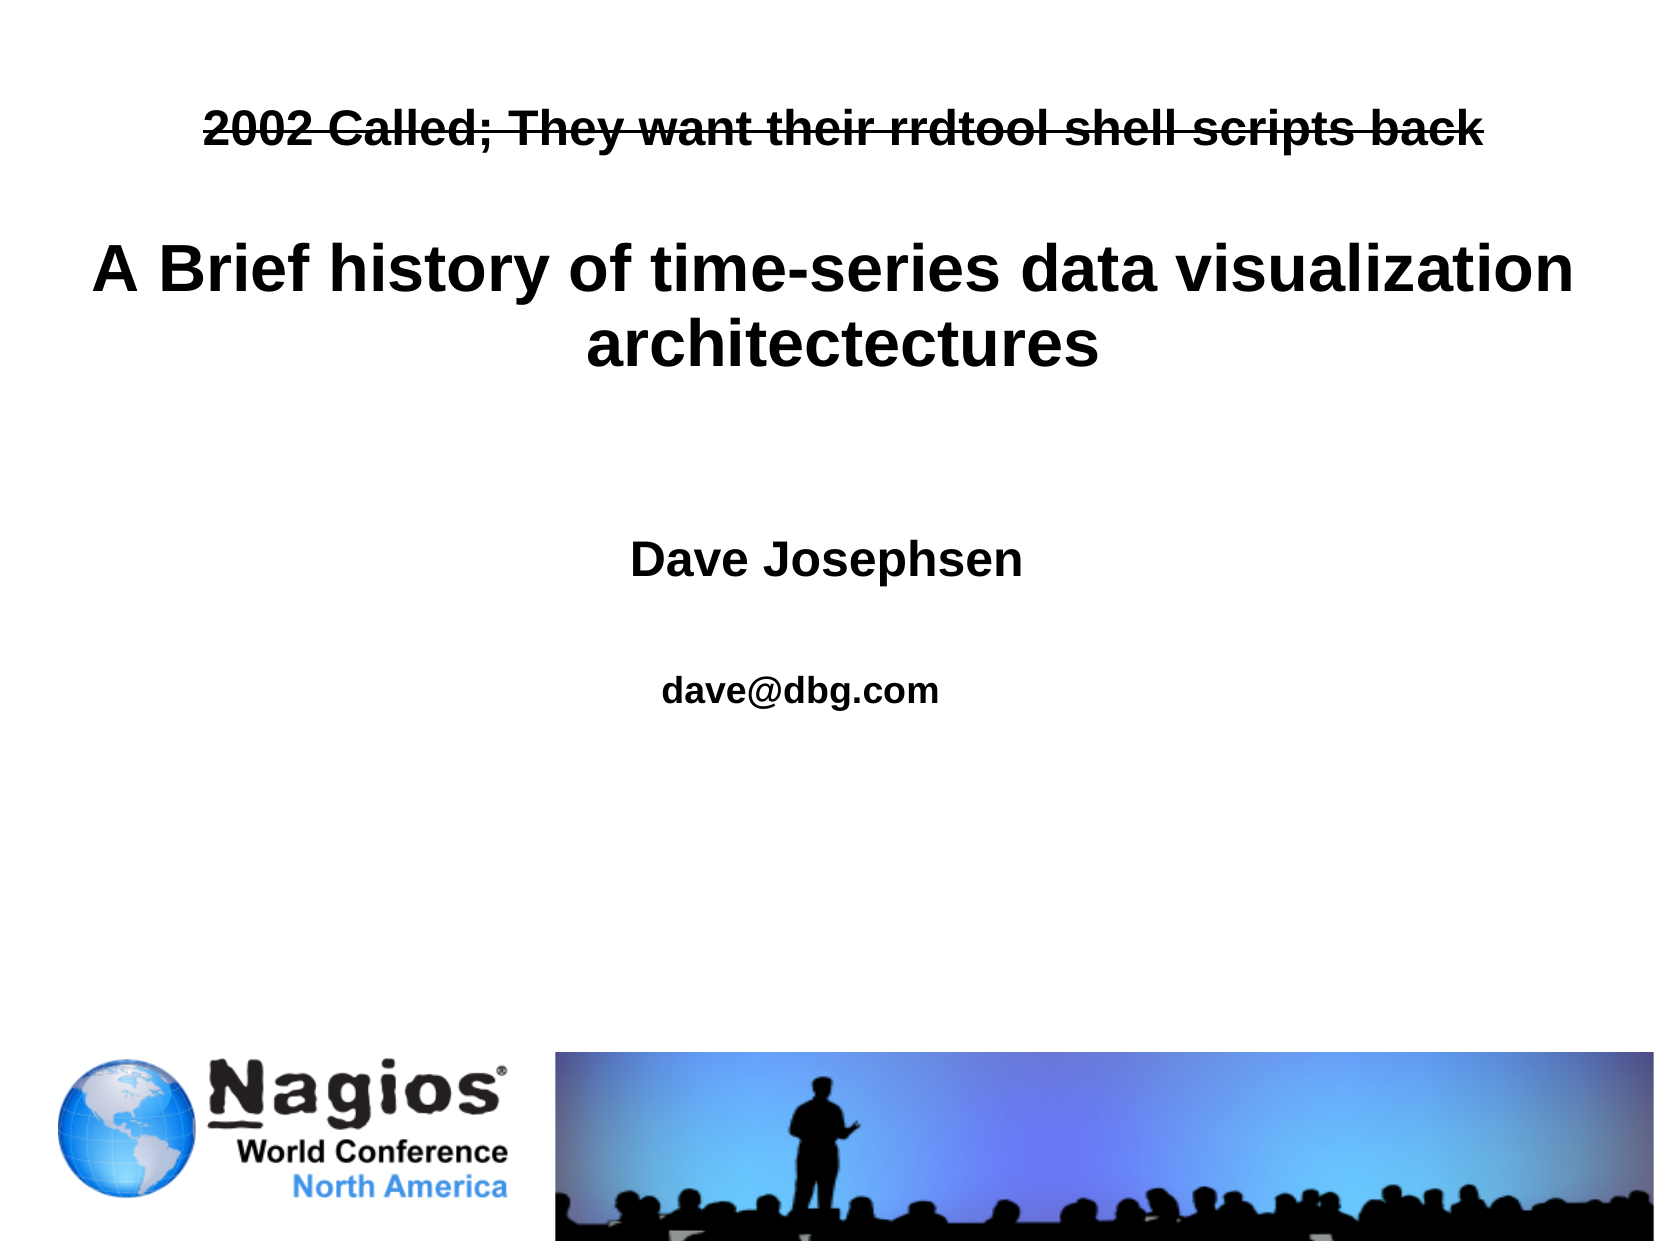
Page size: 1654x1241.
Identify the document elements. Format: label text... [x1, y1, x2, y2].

picture [555, 1052, 1654, 1241]
text_box dave@dbg.com [0, 662, 1628, 720]
text_box 2002 Called; They want their rrdtool shell scripts back A Brief history of time-series data visualization architectectures [76, 93, 1609, 523]
picture [58, 1058, 509, 1228]
text_box Dave Josephsen [0, 523, 1654, 595]
